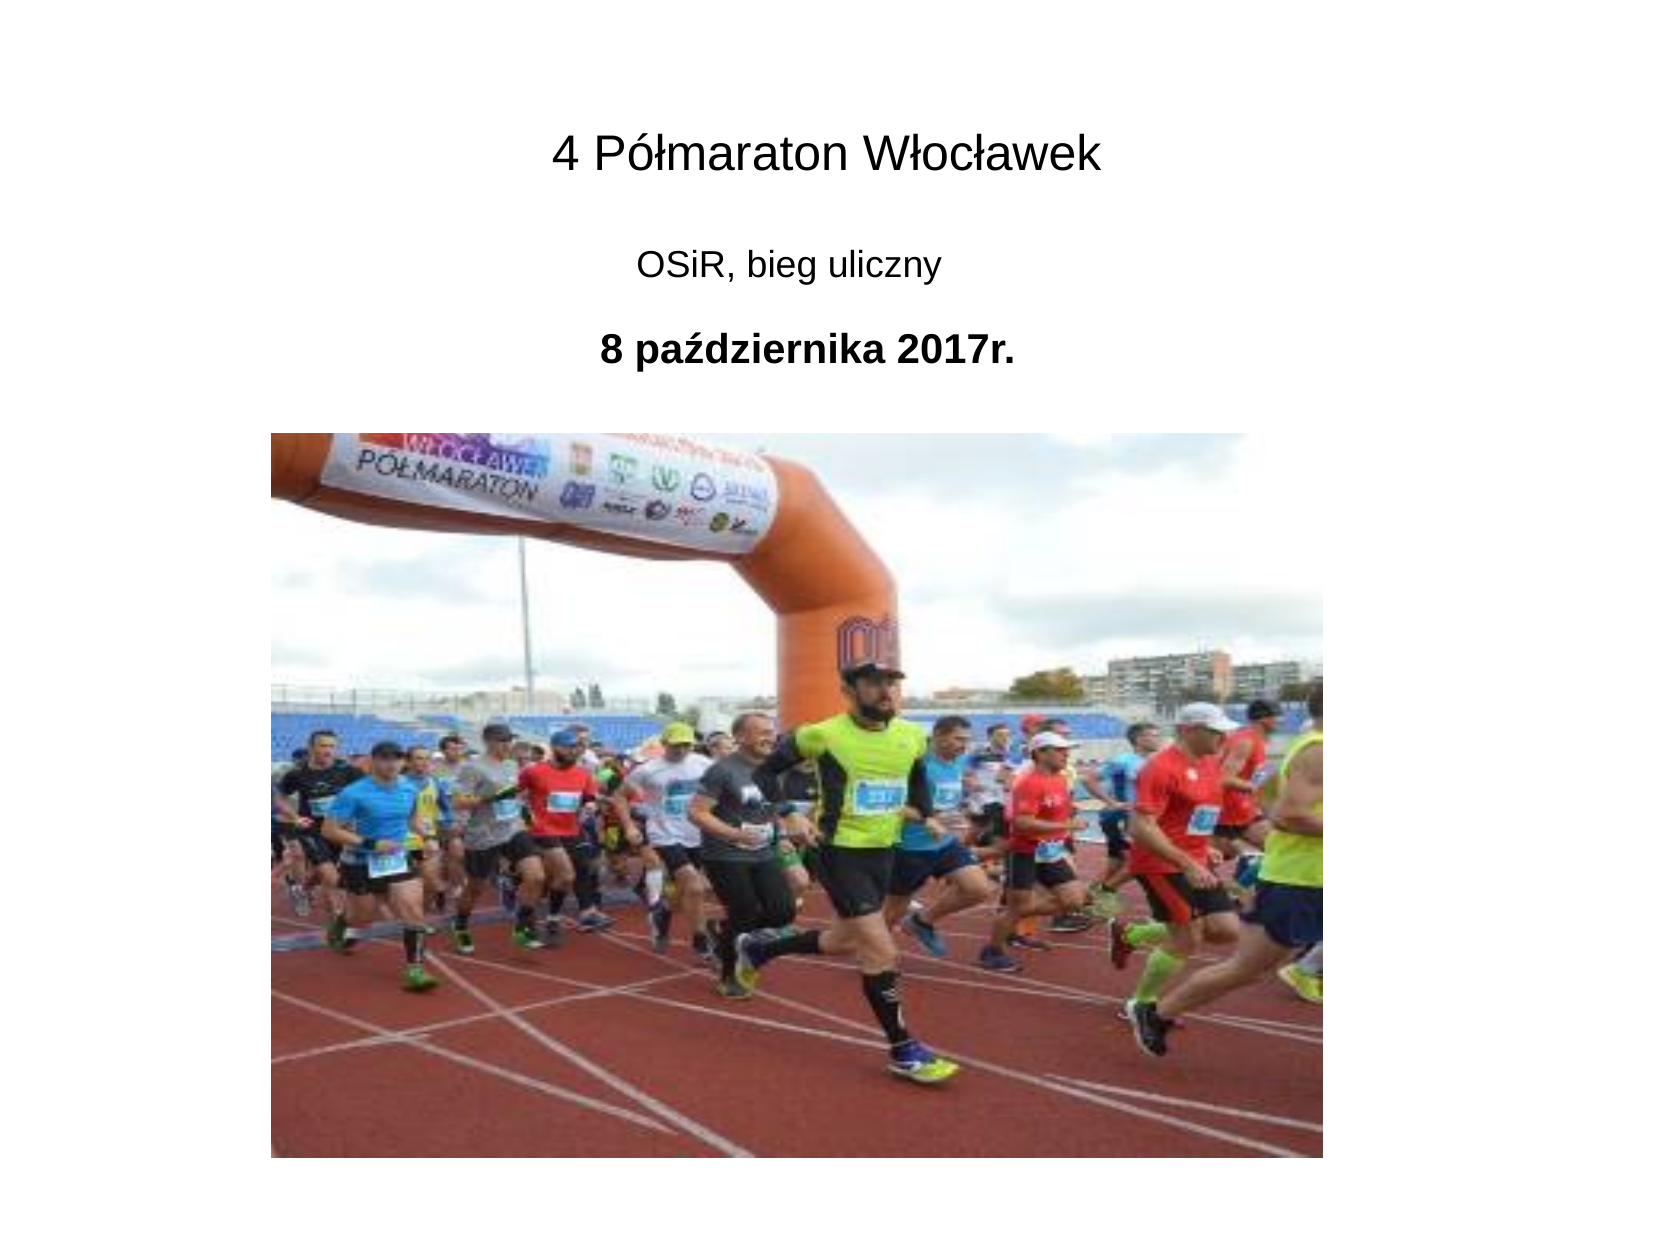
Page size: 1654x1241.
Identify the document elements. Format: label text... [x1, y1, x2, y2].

text_box OSiR, bieg uliczny [422, 236, 1028, 390]
picture [271, 433, 1323, 1158]
text_box 8 października 2017r. [504, 318, 1170, 433]
title 4 Półmaraton Włocławek [82, 49, 1571, 257]
